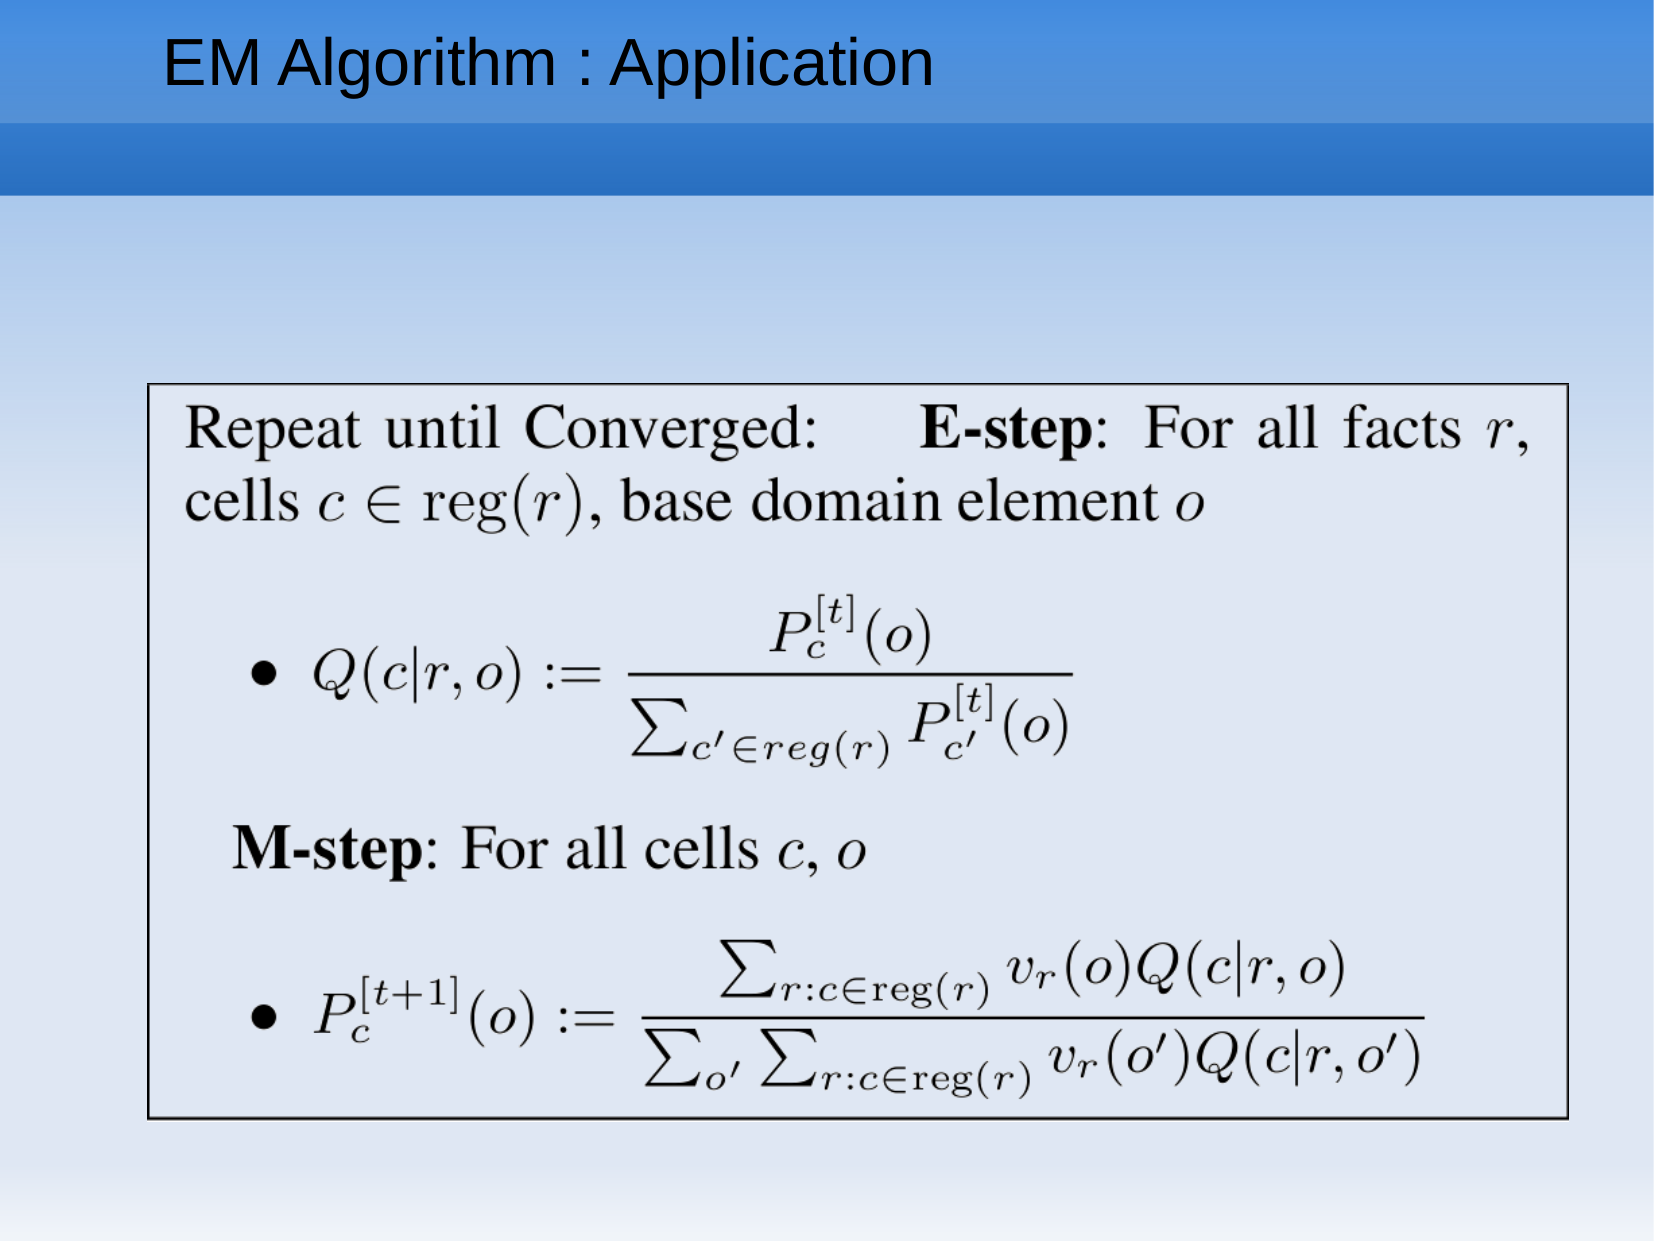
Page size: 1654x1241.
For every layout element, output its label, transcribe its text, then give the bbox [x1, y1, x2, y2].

picture [0, 0, 1654, 1241]
text_box EM Algorithm : Application [147, 17, 1536, 166]
